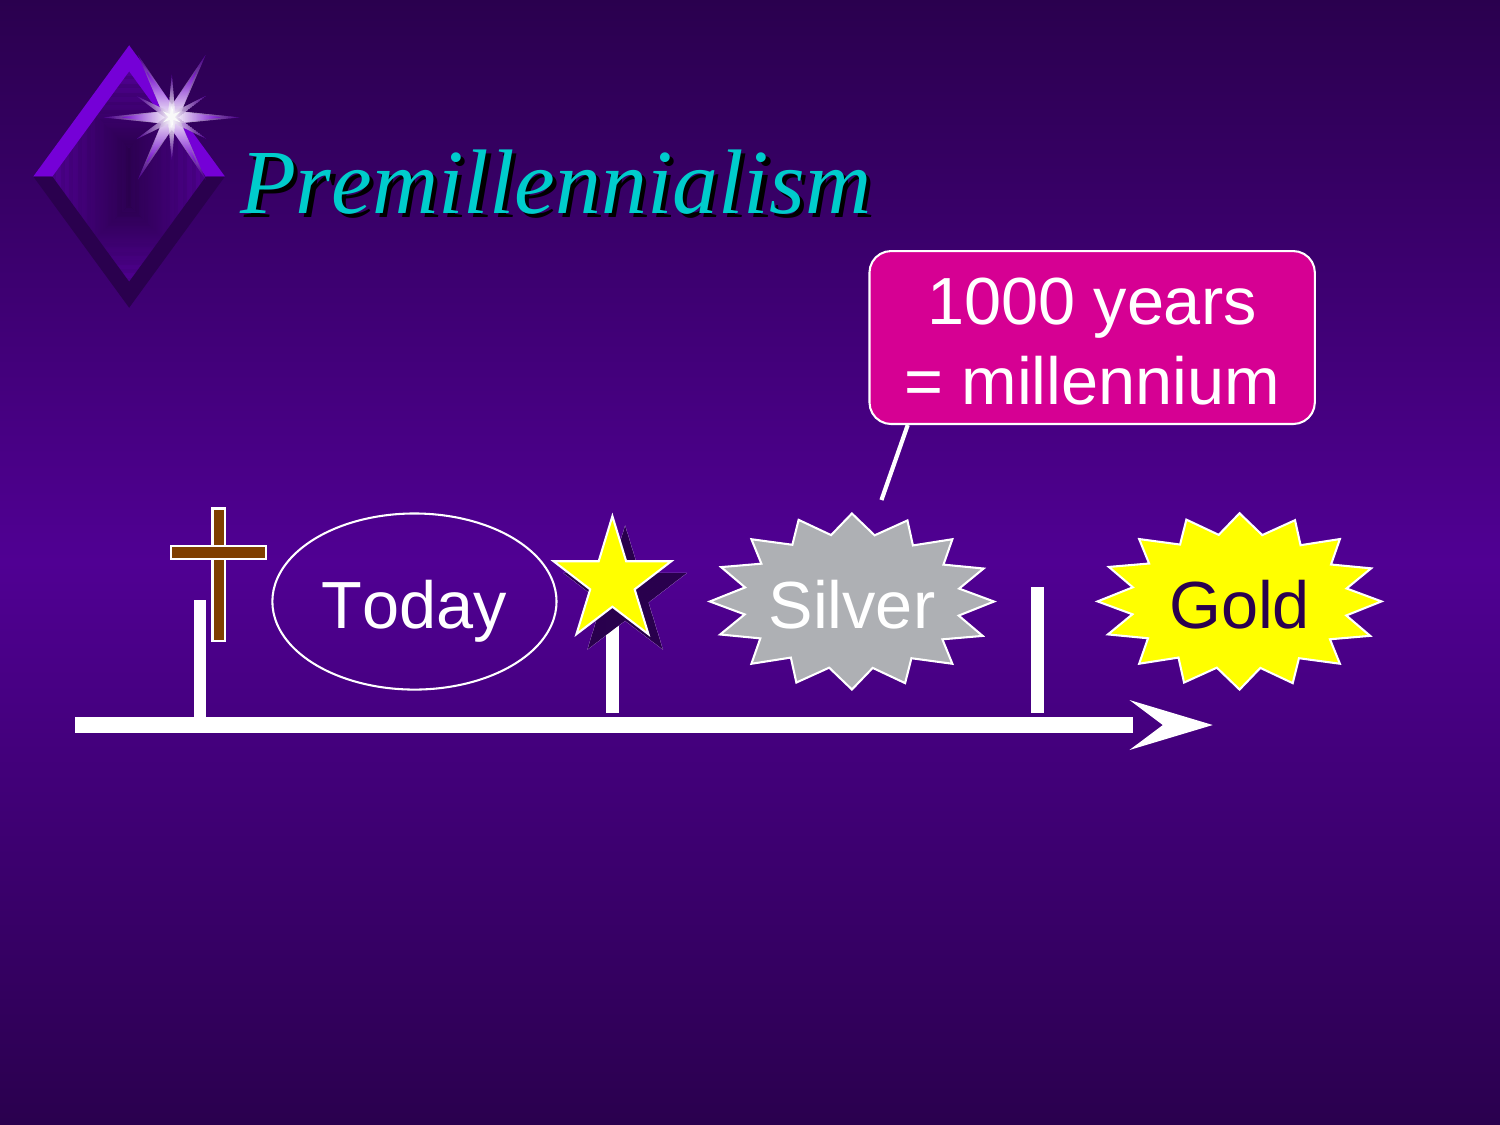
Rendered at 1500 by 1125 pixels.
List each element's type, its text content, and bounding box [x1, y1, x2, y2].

title Premillennialism [224, 78, 1388, 288]
text_box Silver [709, 513, 995, 690]
text_box [553, 516, 672, 635]
text_box Today [272, 513, 557, 690]
text_box [171, 508, 267, 642]
text_box 1000 years = millennium [869, 251, 1315, 425]
text_box Gold [1097, 513, 1382, 690]
